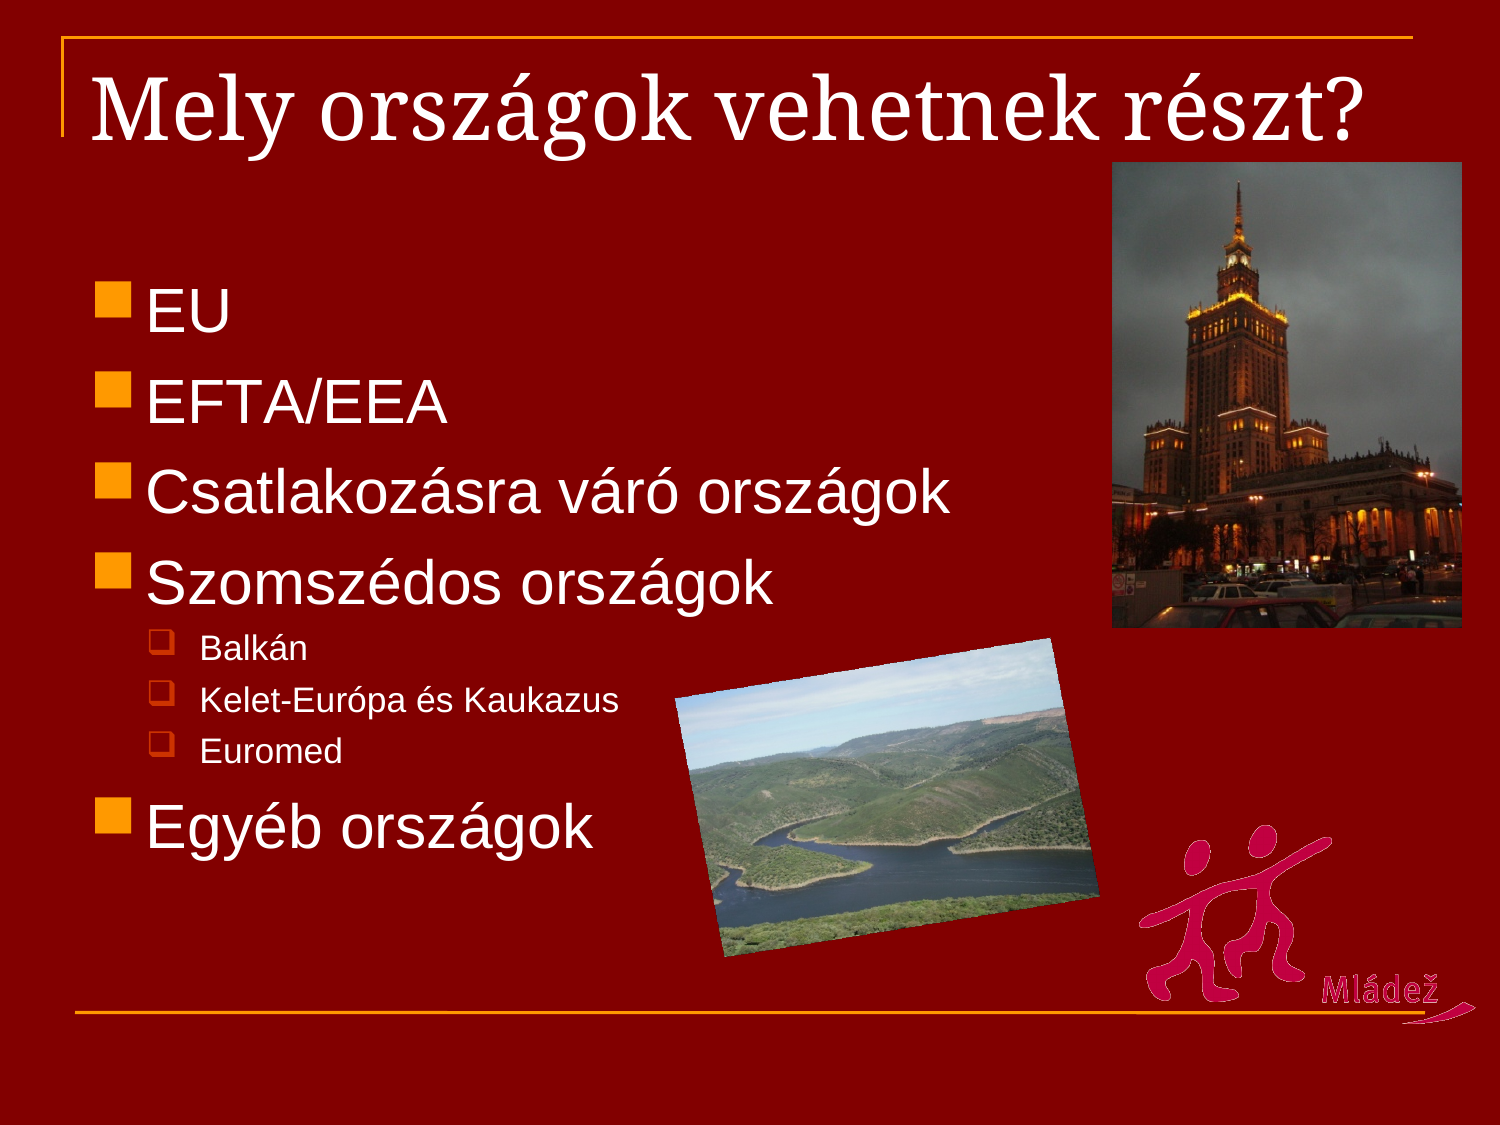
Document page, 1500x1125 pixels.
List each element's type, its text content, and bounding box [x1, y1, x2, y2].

text_box EU EFTA/EEA Csatlakozásra váró országok Szomszédos országok Balkán Kelet-Európa és Kaukazus Euromed Egyéb országok [75, 262, 1426, 1006]
text_box Mely országok vehetnek részt? [75, 45, 1426, 233]
picture [1112, 162, 1462, 628]
picture [674, 637, 1100, 957]
picture [1113, 799, 1500, 1028]
